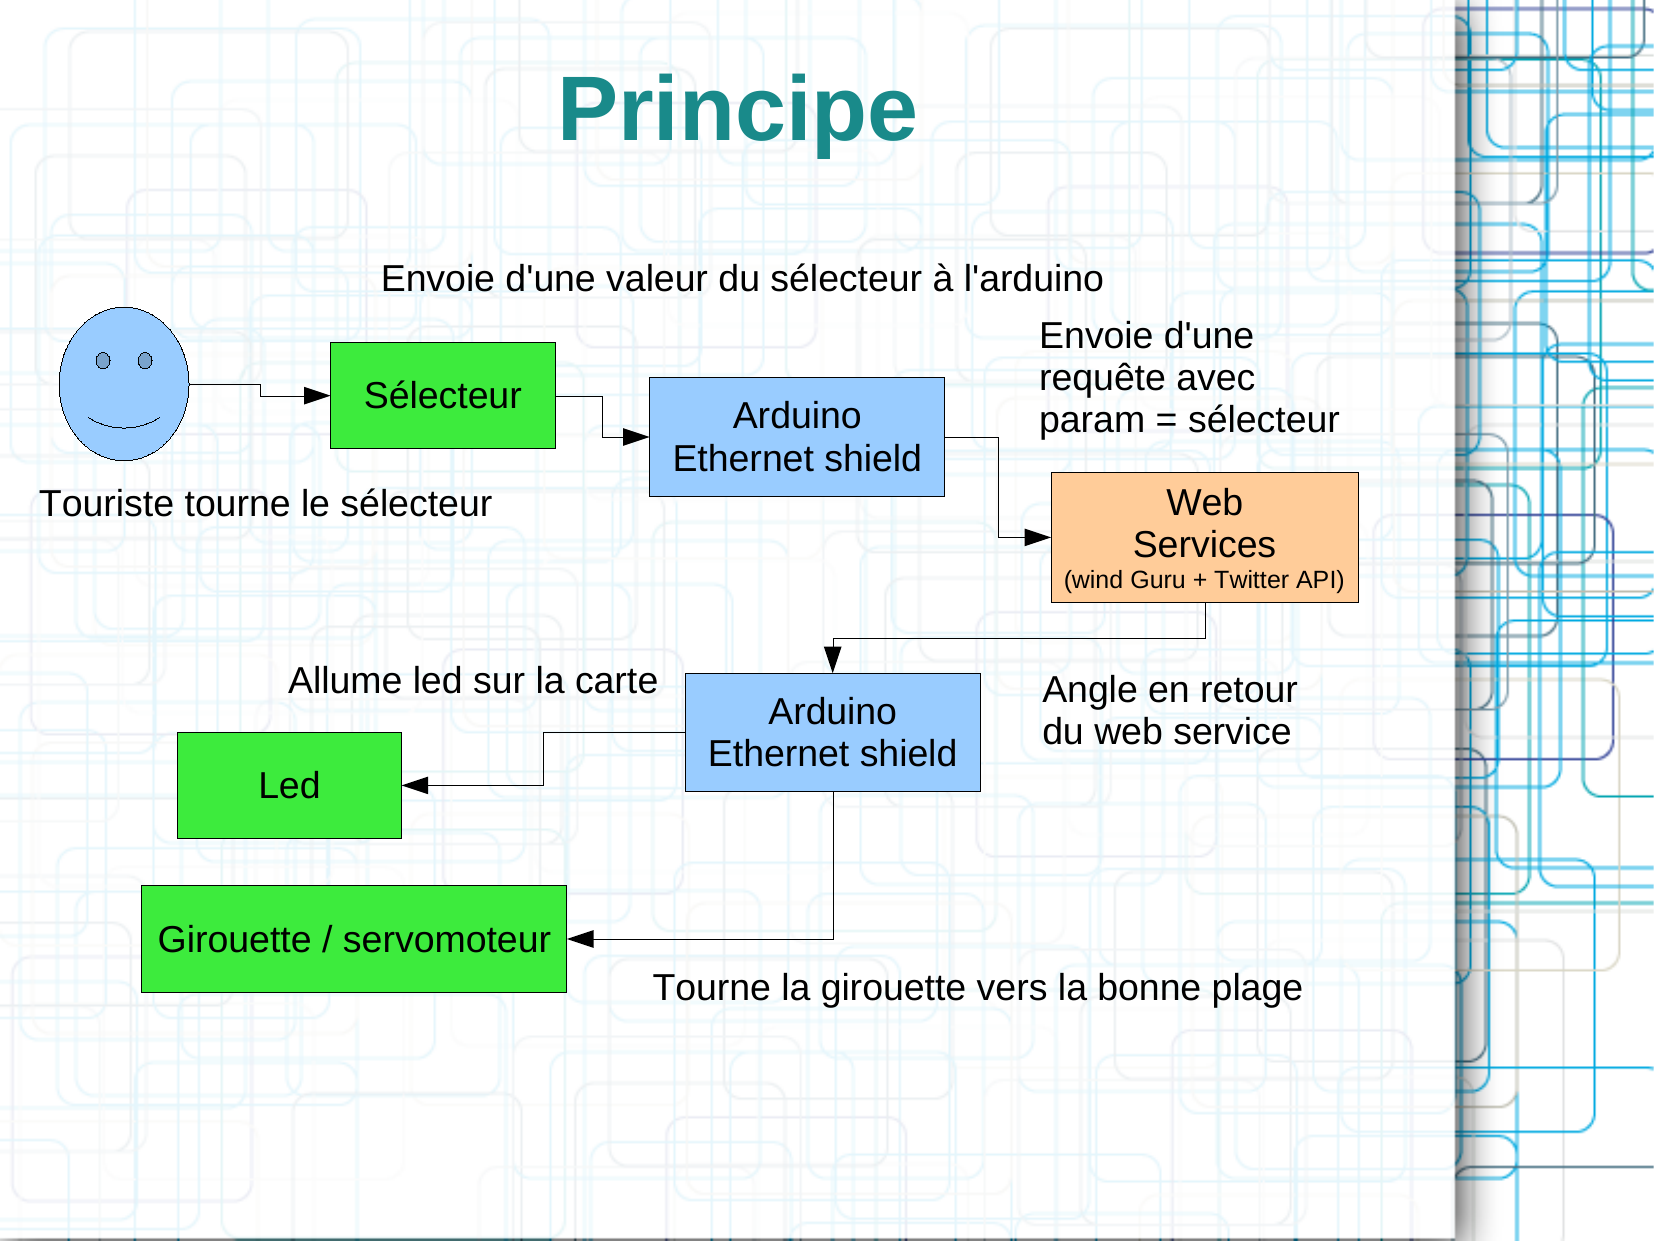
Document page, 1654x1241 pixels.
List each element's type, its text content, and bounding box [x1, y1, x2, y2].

text_box Girouette / servomoteur [141, 885, 567, 993]
text_box Arduino Ethernet shield [685, 673, 981, 792]
text_box Led [177, 732, 402, 839]
text_box [59, 307, 190, 461]
text_box Envoie d'une requête avec param = sélecteur [1024, 307, 1359, 448]
text_box Arduino Ethernet shield [649, 377, 945, 497]
text_box Touriste tourne le sélecteur [24, 474, 508, 532]
text_box Tourne la girouette vers la bonne plage [637, 958, 1319, 1016]
text_box Web Services (wind Guru + Twitter API) [1051, 472, 1359, 603]
text_box Envoie d'une valeur du sélecteur à l'arduino [366, 250, 1120, 308]
text_box Allume led sur la carte [273, 651, 674, 709]
title Principe [59, 5, 1418, 213]
text_box Angle en retour du web service [1027, 661, 1347, 804]
picture [0, 0, 1654, 1241]
text_box Sélecteur [330, 342, 556, 449]
